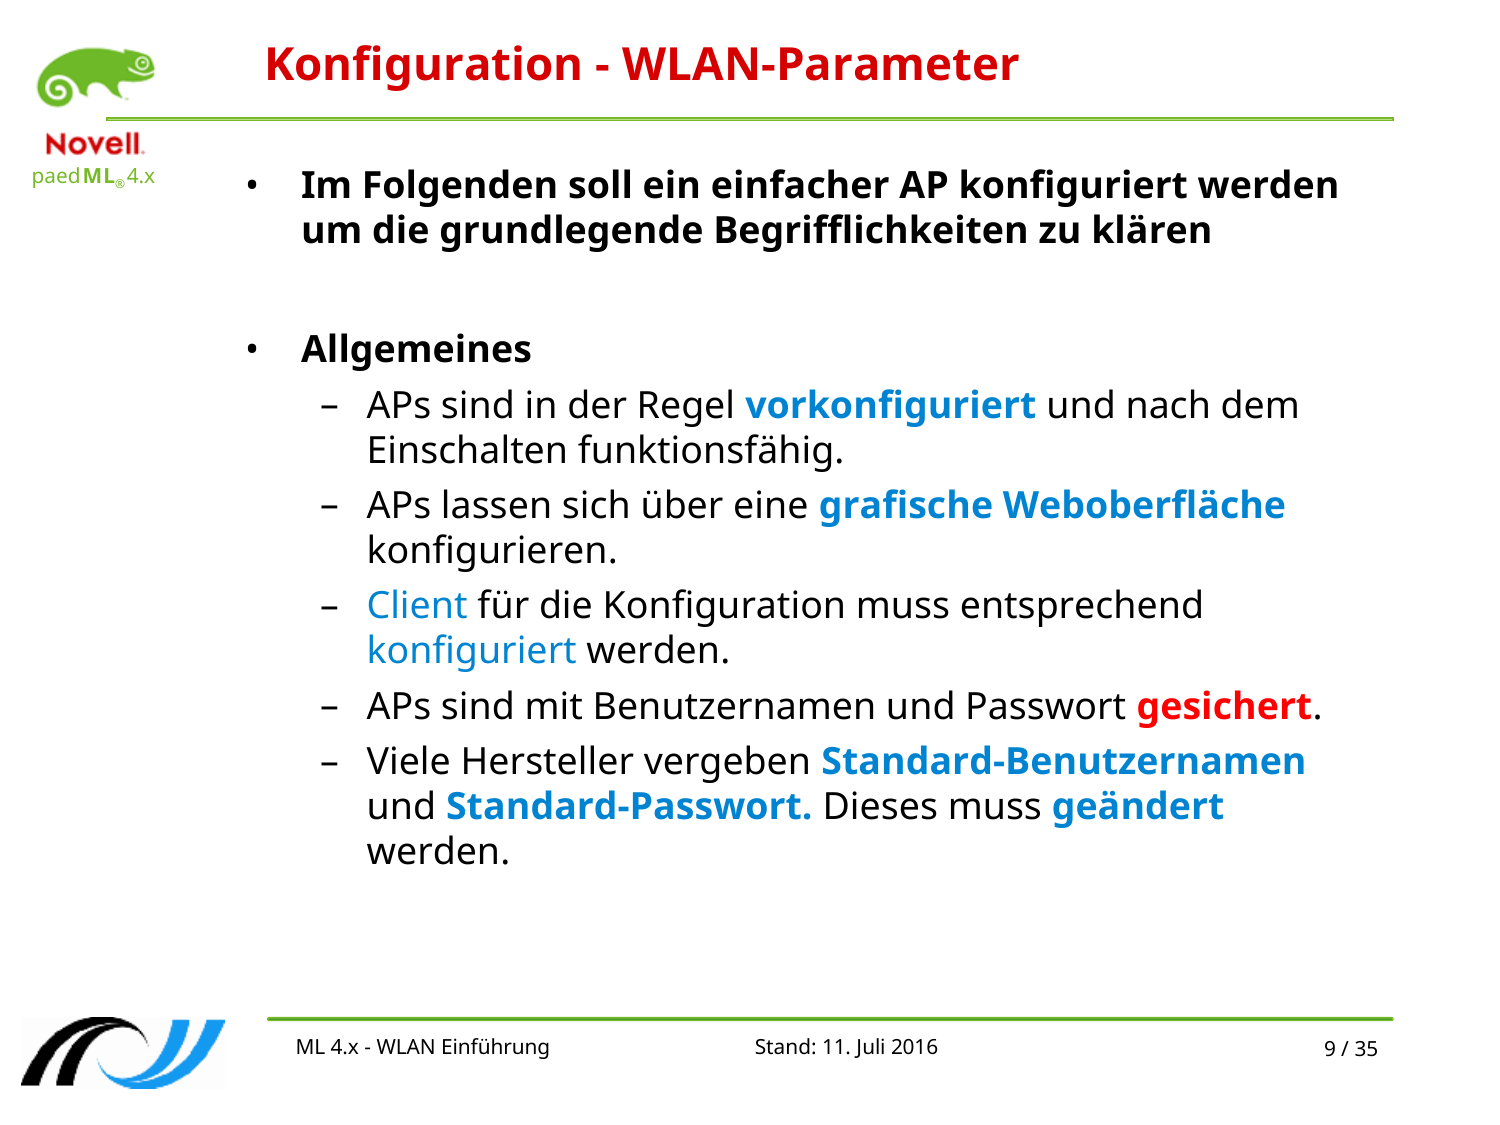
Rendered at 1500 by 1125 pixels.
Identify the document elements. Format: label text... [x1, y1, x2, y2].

title Konfiguration - WLAN-Parameter [232, 12, 1388, 113]
picture [24, 32, 167, 175]
picture [21, 1017, 225, 1089]
list Im Folgenden soll ein einfacher AP konfiguriert werden um die grundlegende Begrifflichkeiten zu klären Allgemeines APs sind in der Regel vorkonfiguriert und nach dem Einschalten funktionsfähig. APs lassen sich über eine grafische Weboberfläche konfigurieren. Client für die Konfiguration muss entsprechend konfiguriert werden. APs sind mit Benutzernamen und Passwort gesichert. Viele Hersteller vergeben Standard-Benutzernamen und Standard-Passwort. Dieses muss geändert werden. [230, 153, 1388, 967]
